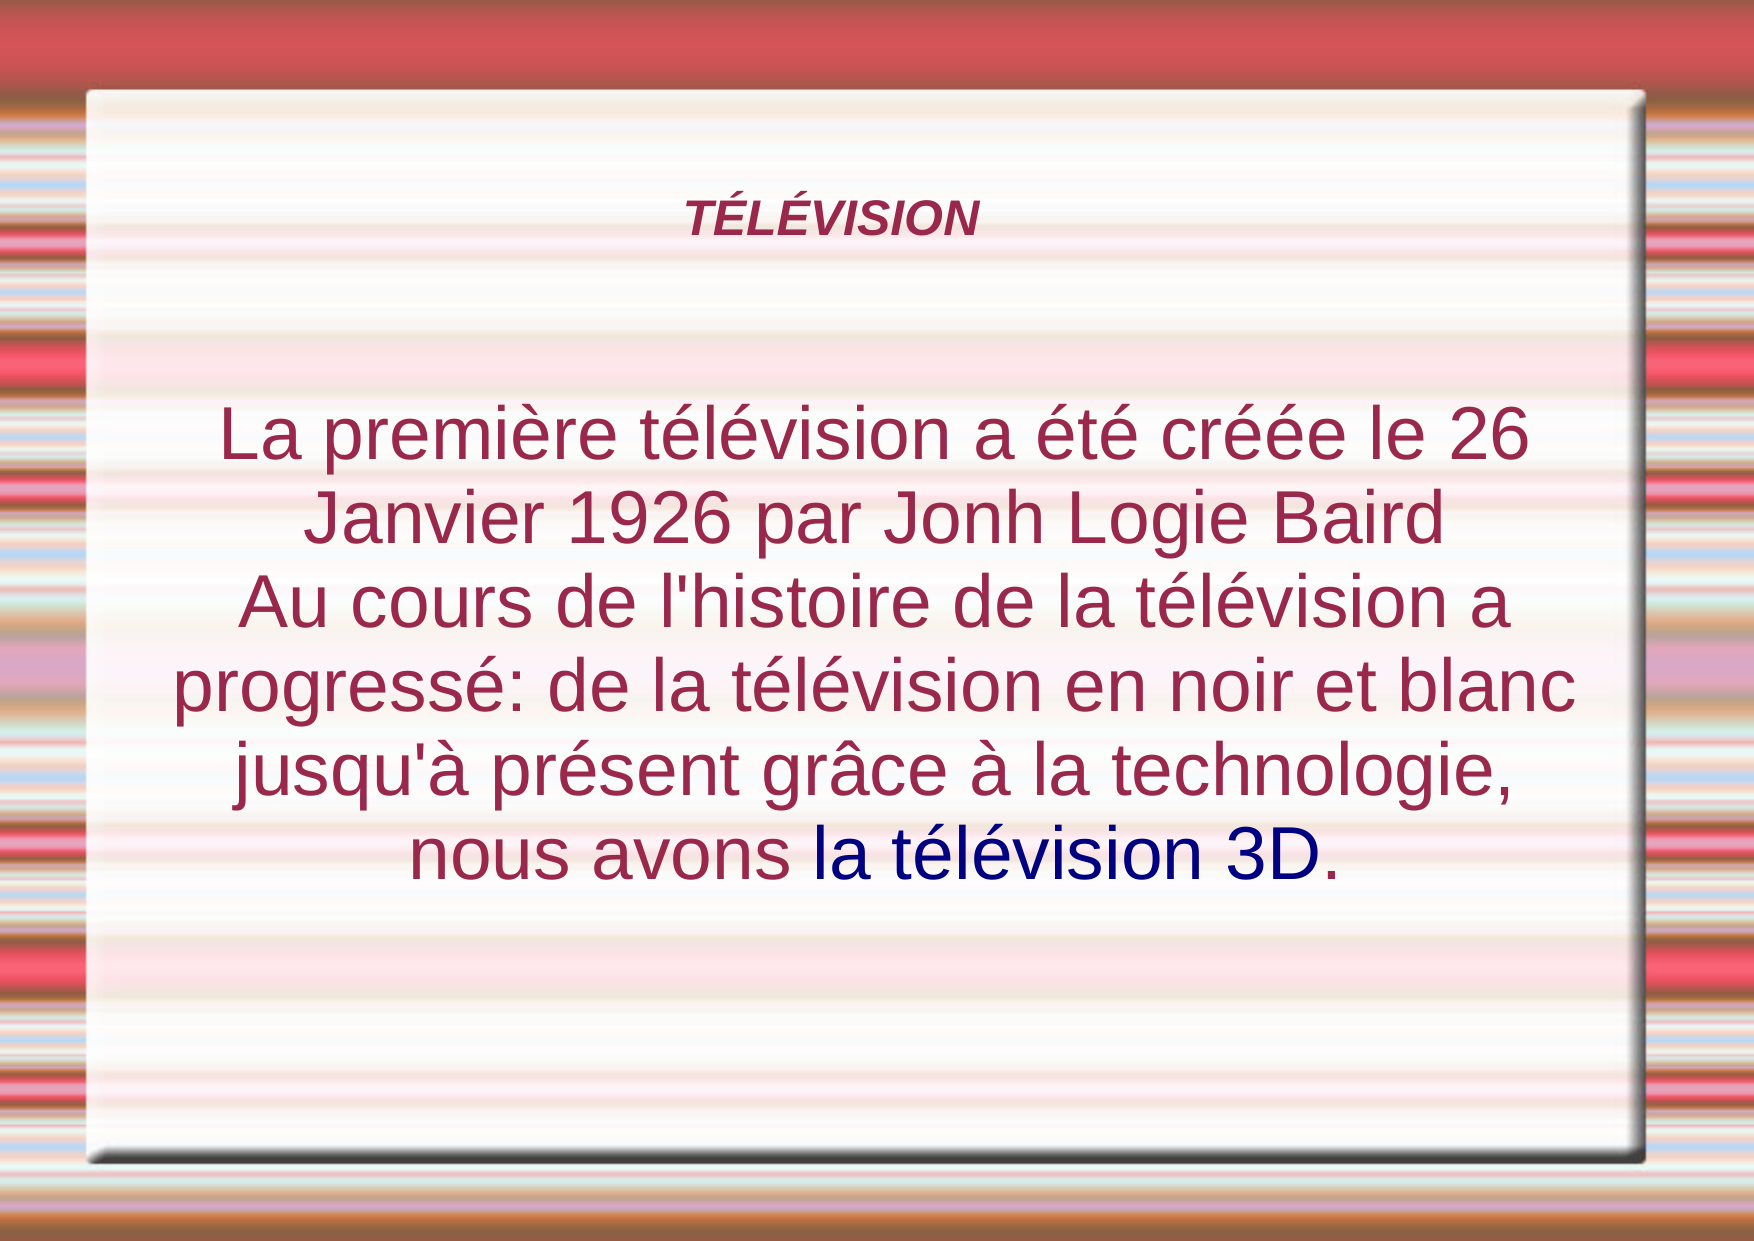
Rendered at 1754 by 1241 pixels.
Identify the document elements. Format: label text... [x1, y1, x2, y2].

picture [0, 0, 1754, 1241]
subtitle La première télévision a été créée le 26 Janvier 1926 par Jonh Logie Baird Au cours de l'histoire de la télévision a progressé: de la télévision en noir et blanc jusqu'à présent grâce à la technologie, nous avons la télévision 3D. [143, 118, 1608, 1170]
title TÉLÉVISION [110, 114, 1608, 322]
